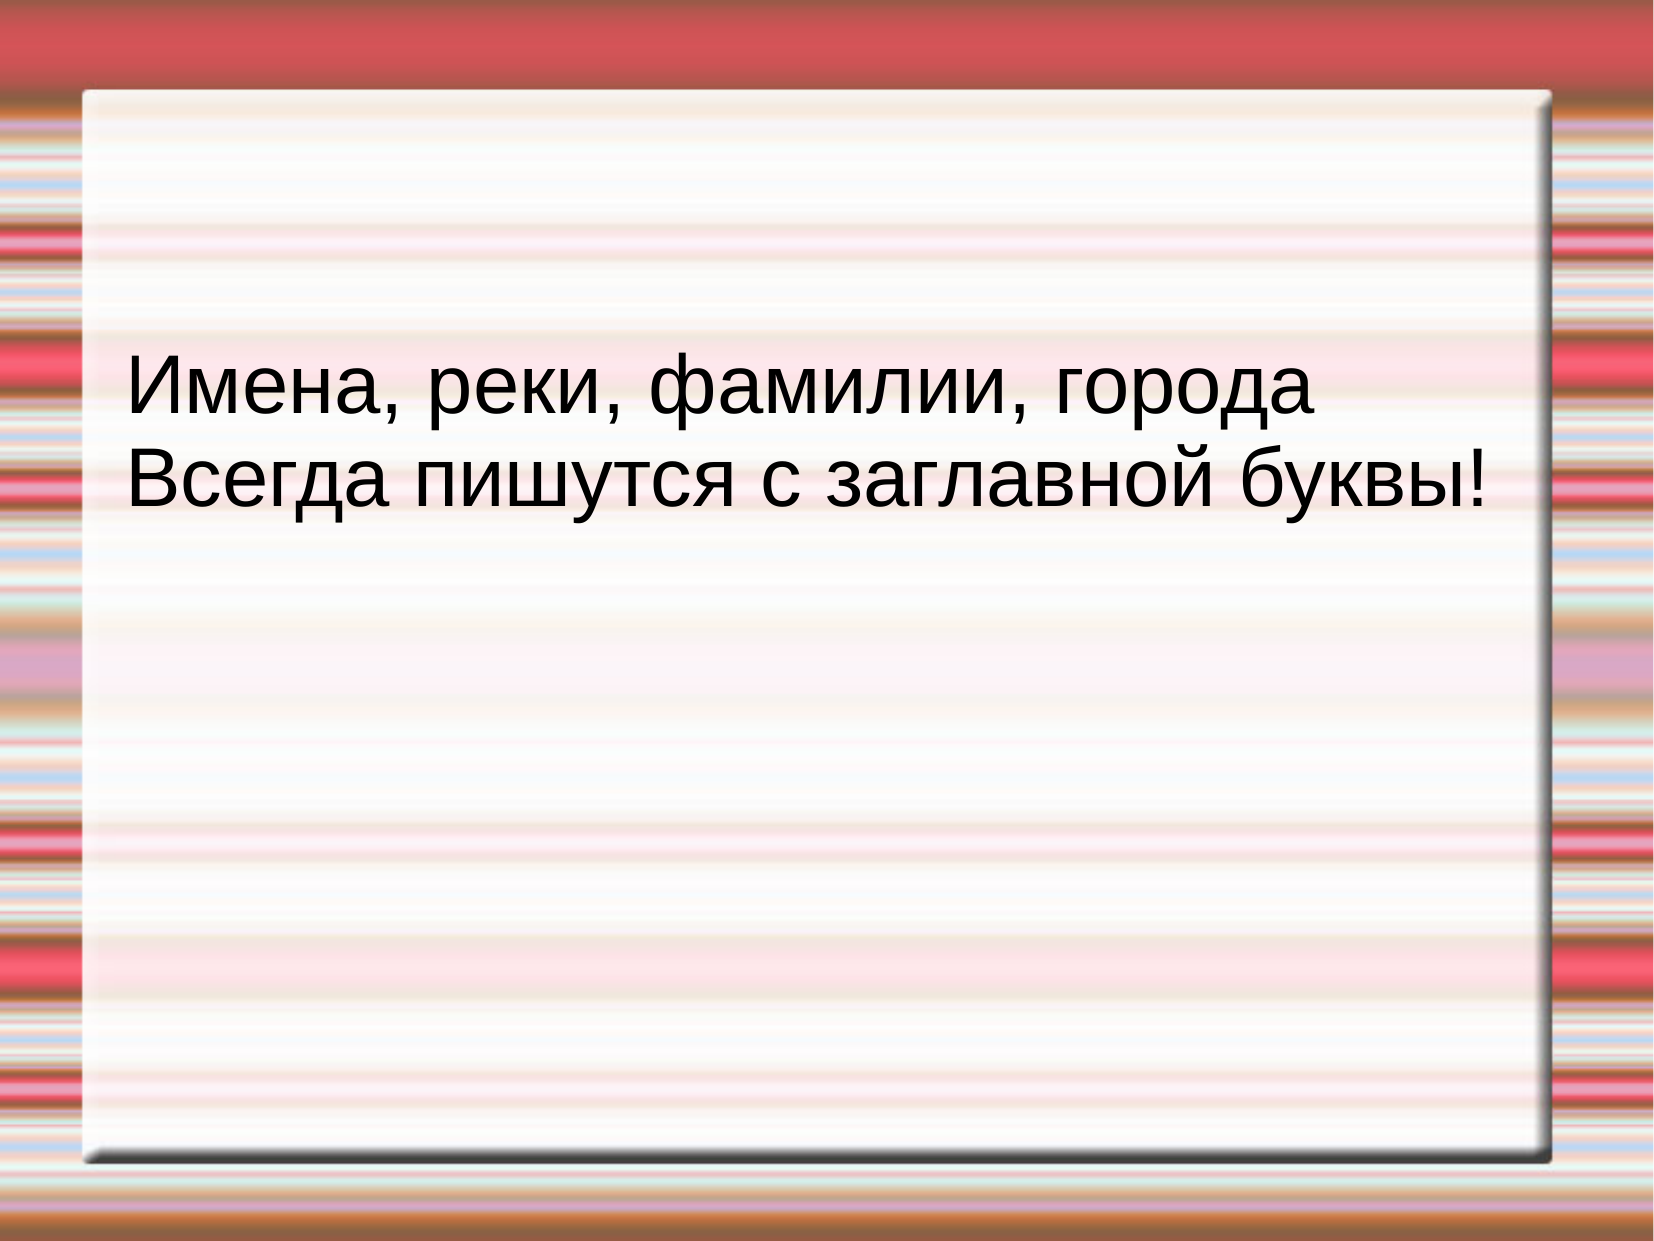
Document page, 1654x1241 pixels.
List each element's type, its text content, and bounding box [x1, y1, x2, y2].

picture [0, 0, 1654, 1241]
text_box Имена, реки, фамилии, города Всегда пишутся с заглавной буквы! [110, 330, 1506, 532]
